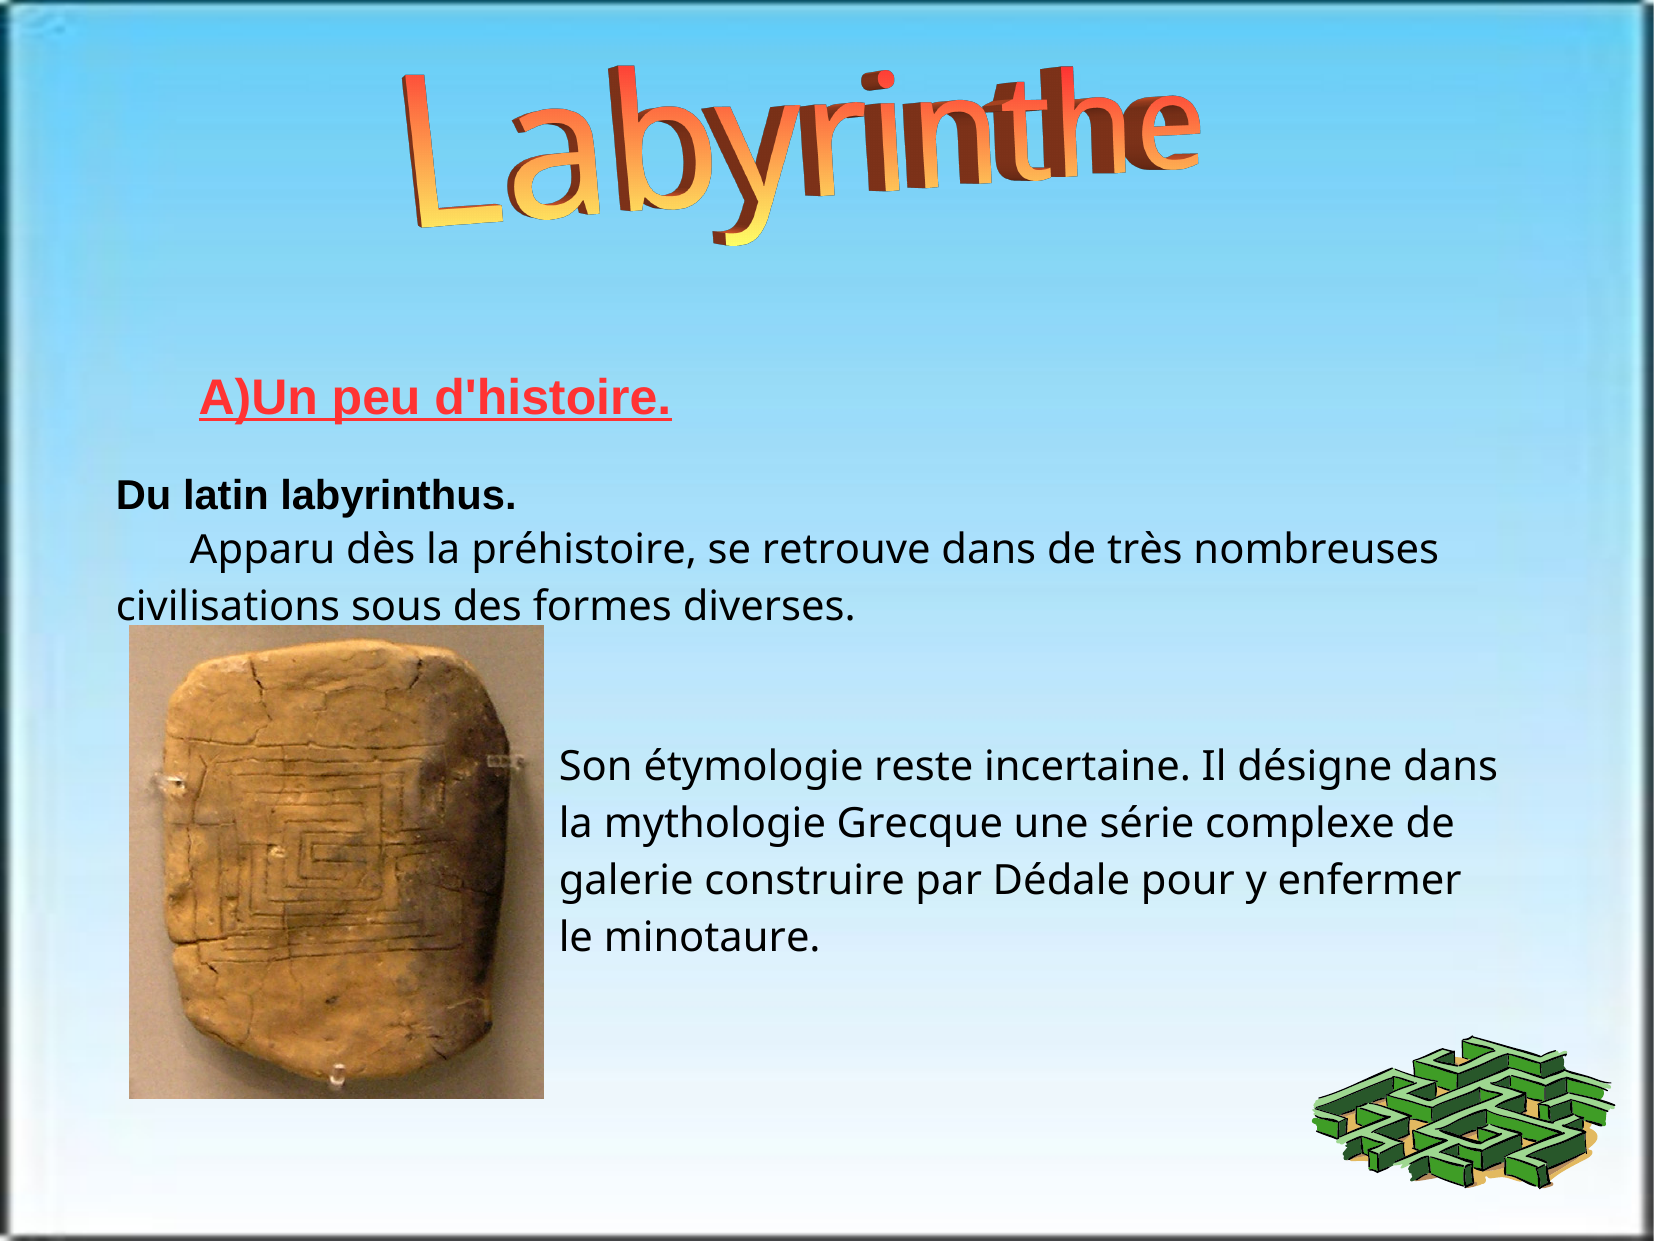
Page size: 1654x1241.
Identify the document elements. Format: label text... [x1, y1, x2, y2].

picture [129, 625, 544, 1099]
picture [0, 0, 1654, 1241]
list A)Un peu d'histoire. Du latin labyrinthus. Apparu dès la préhistoire, se retrouve dans de très nombreuses civilisations sous des formes diverses. Son étymologie reste incertaine. Il désigne dans la mythologie Grecque une série complexe de galerie construire par Dédale pour y enfermer le minotaure. [115, 369, 1507, 1241]
